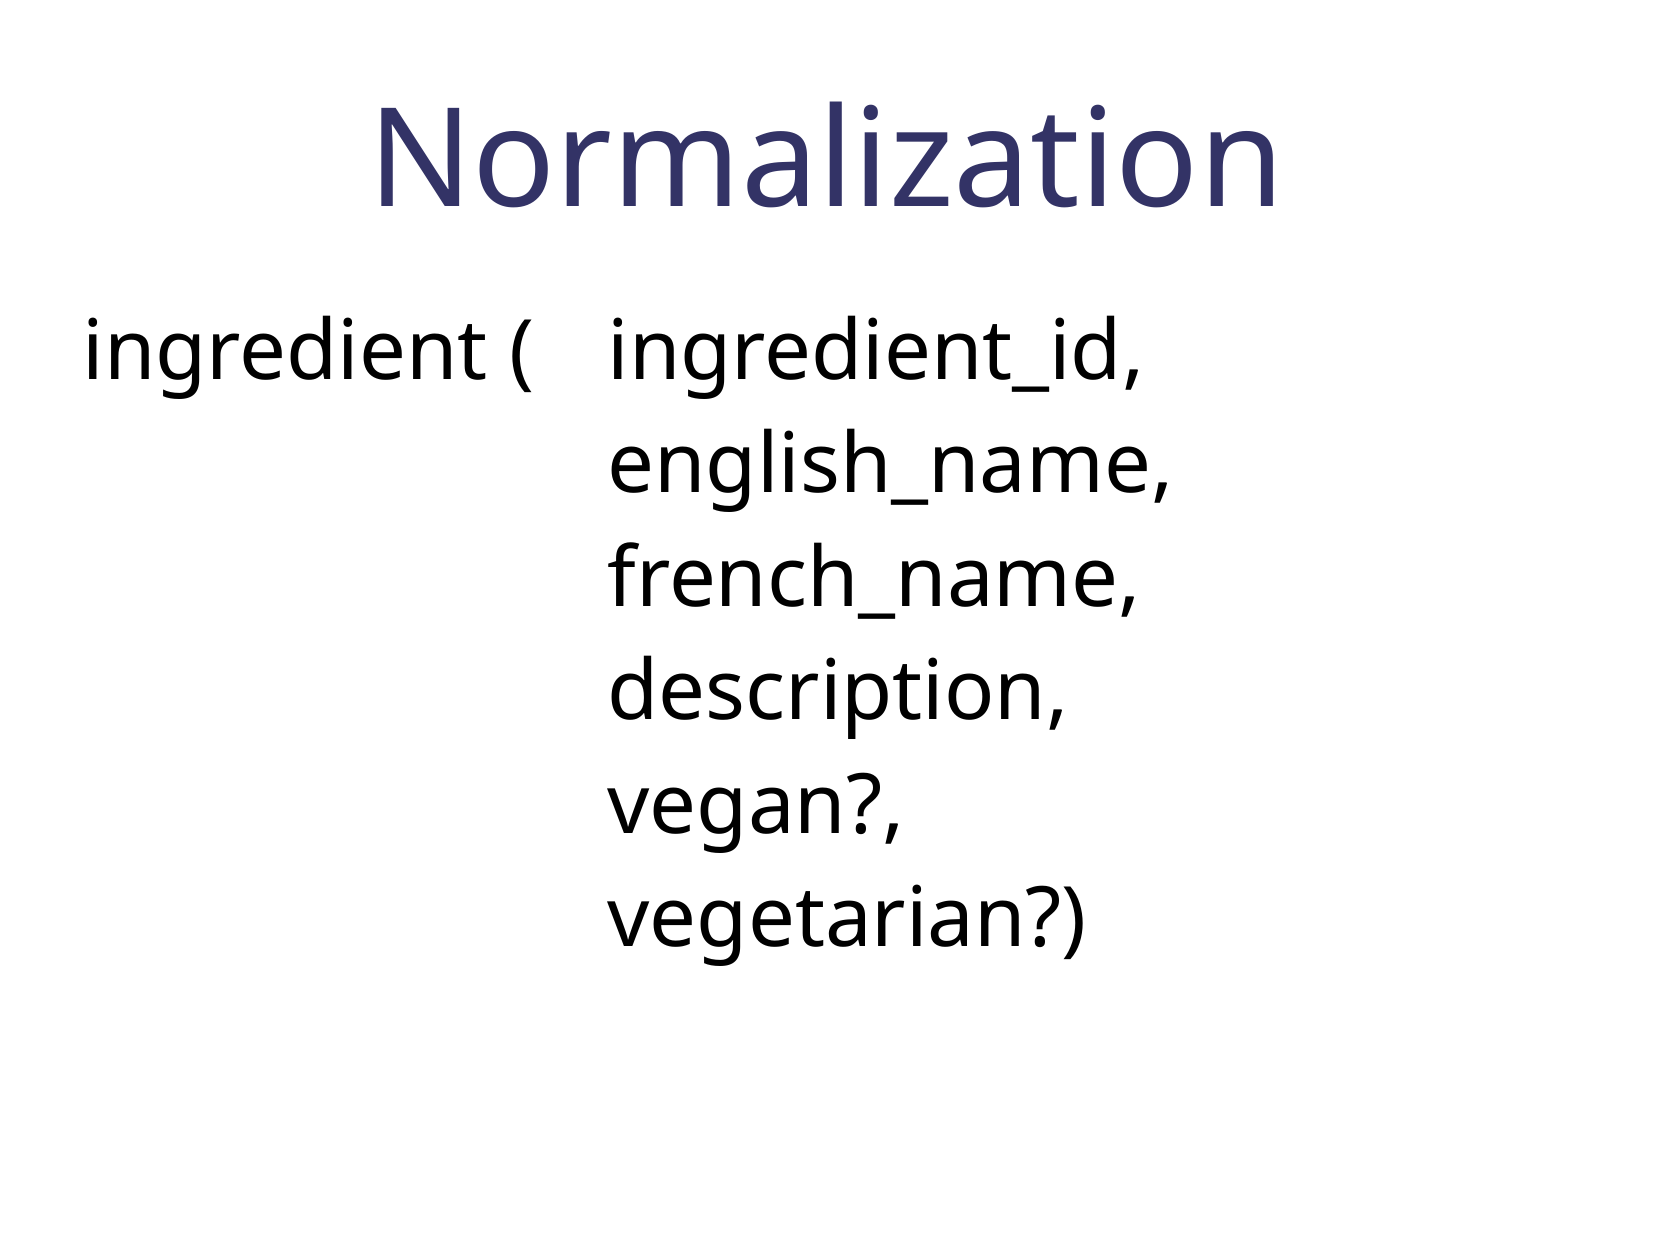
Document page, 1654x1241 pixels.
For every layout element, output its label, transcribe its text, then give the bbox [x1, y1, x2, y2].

title Normalization [82, 56, 1571, 250]
subtitle ingredient ( ingredient_id, english_name, french_name, description, vegan?, vegetarian?) [82, 290, 1571, 1094]
